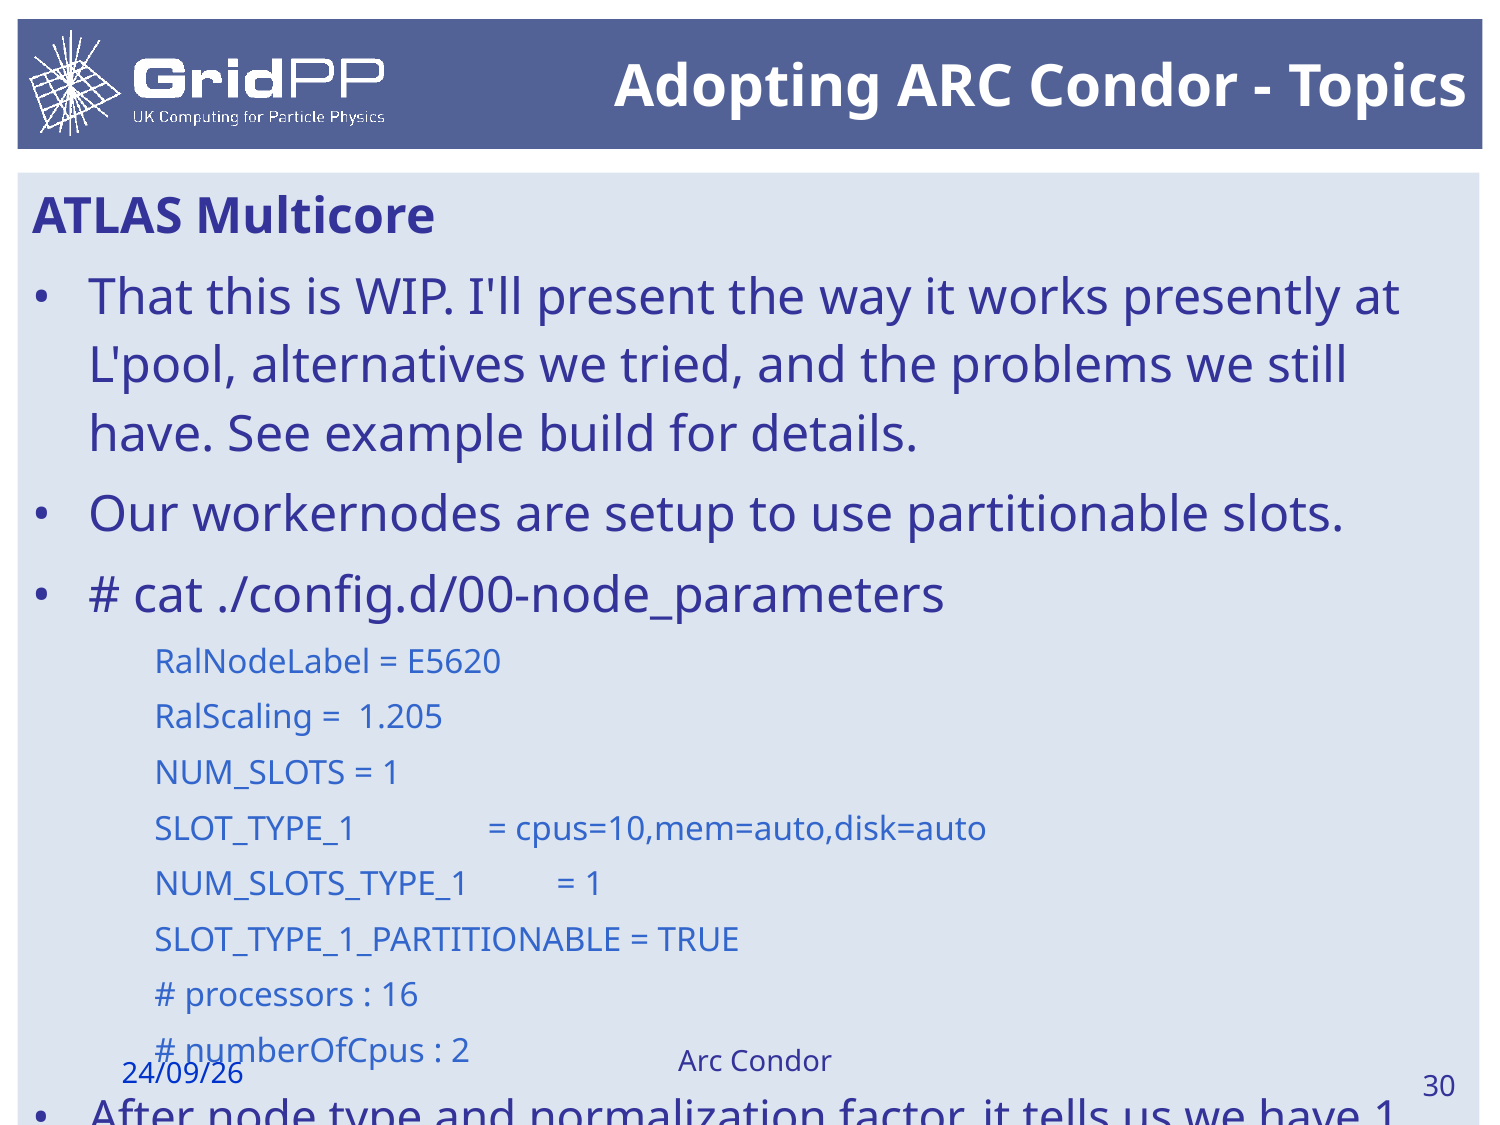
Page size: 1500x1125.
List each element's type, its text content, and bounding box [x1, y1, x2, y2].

picture [29, 30, 384, 136]
text_box <number> [1388, 1059, 1471, 1094]
text_box Arc Condor [536, 1034, 975, 1094]
list ATLAS Multicore That this is WIP. I'll present the way it works presently at L'pool, alternatives we tried, and the problems we still have. See example build for details. Our workernodes are setup to use partitionable slots. # cat ./config.d/00-node_parameters RalNodeLabel = E5620 RalScaling = 1.205 NUM_SLOTS = 1 SLOT_TYPE_1 = cpus=10,mem=auto,disk=auto NUM_SLOTS_TYPE_1 = 1 SLOT_TYPE_1_PARTITIONABLE = TRUE # processors : 16 # numberOfCpus : 2 After node type and normalization factor, it tells us we have 1 slot that is partitionable from 1 .. 10 cpus. [17, 172, 1480, 1125]
title Adopting ARC Condor - Topics [513, 19, 1483, 149]
text_box 02/03/16 [29, 1046, 337, 1095]
